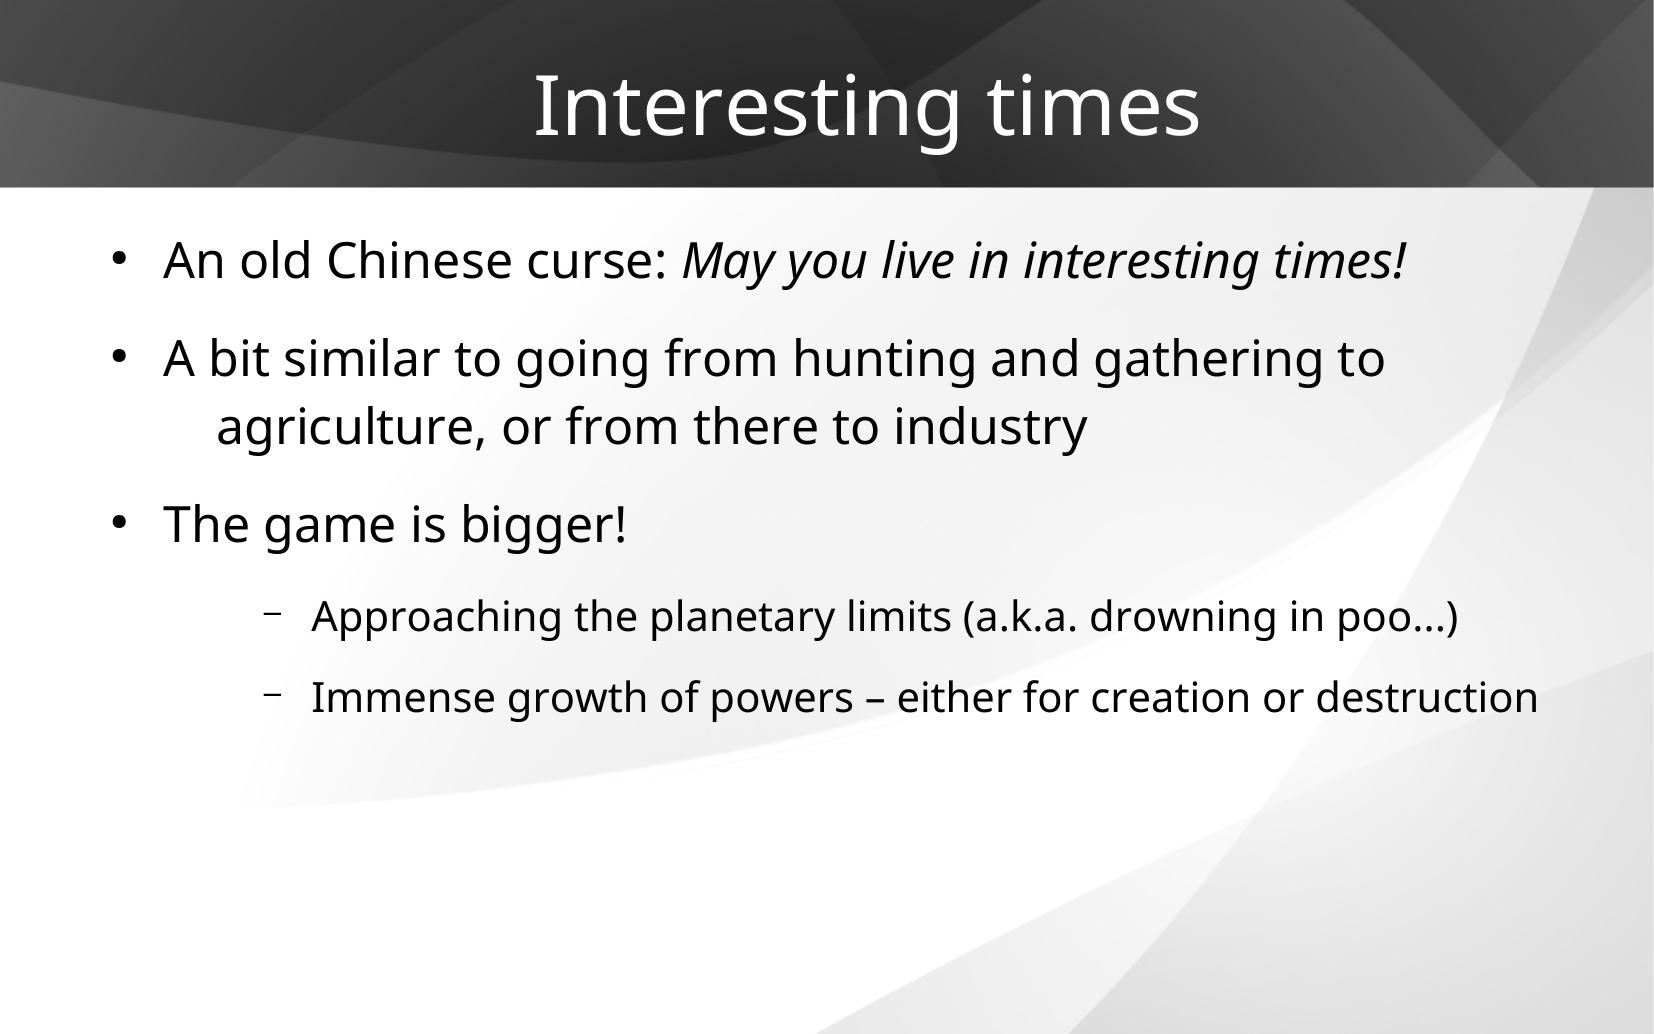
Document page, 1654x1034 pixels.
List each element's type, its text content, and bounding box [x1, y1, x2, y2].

list An old Chinese curse: May you live in interesting times! A bit similar to going from hunting and gathering to agriculture, or from there to industry The game is bigger! Approaching the planetary limits (a.k.a. drowning in poo...) Immense growth of powers – either for creation or destruction [75, 225, 1613, 1013]
title Interesting times [124, 0, 1613, 208]
picture [0, 0, 1654, 1034]
